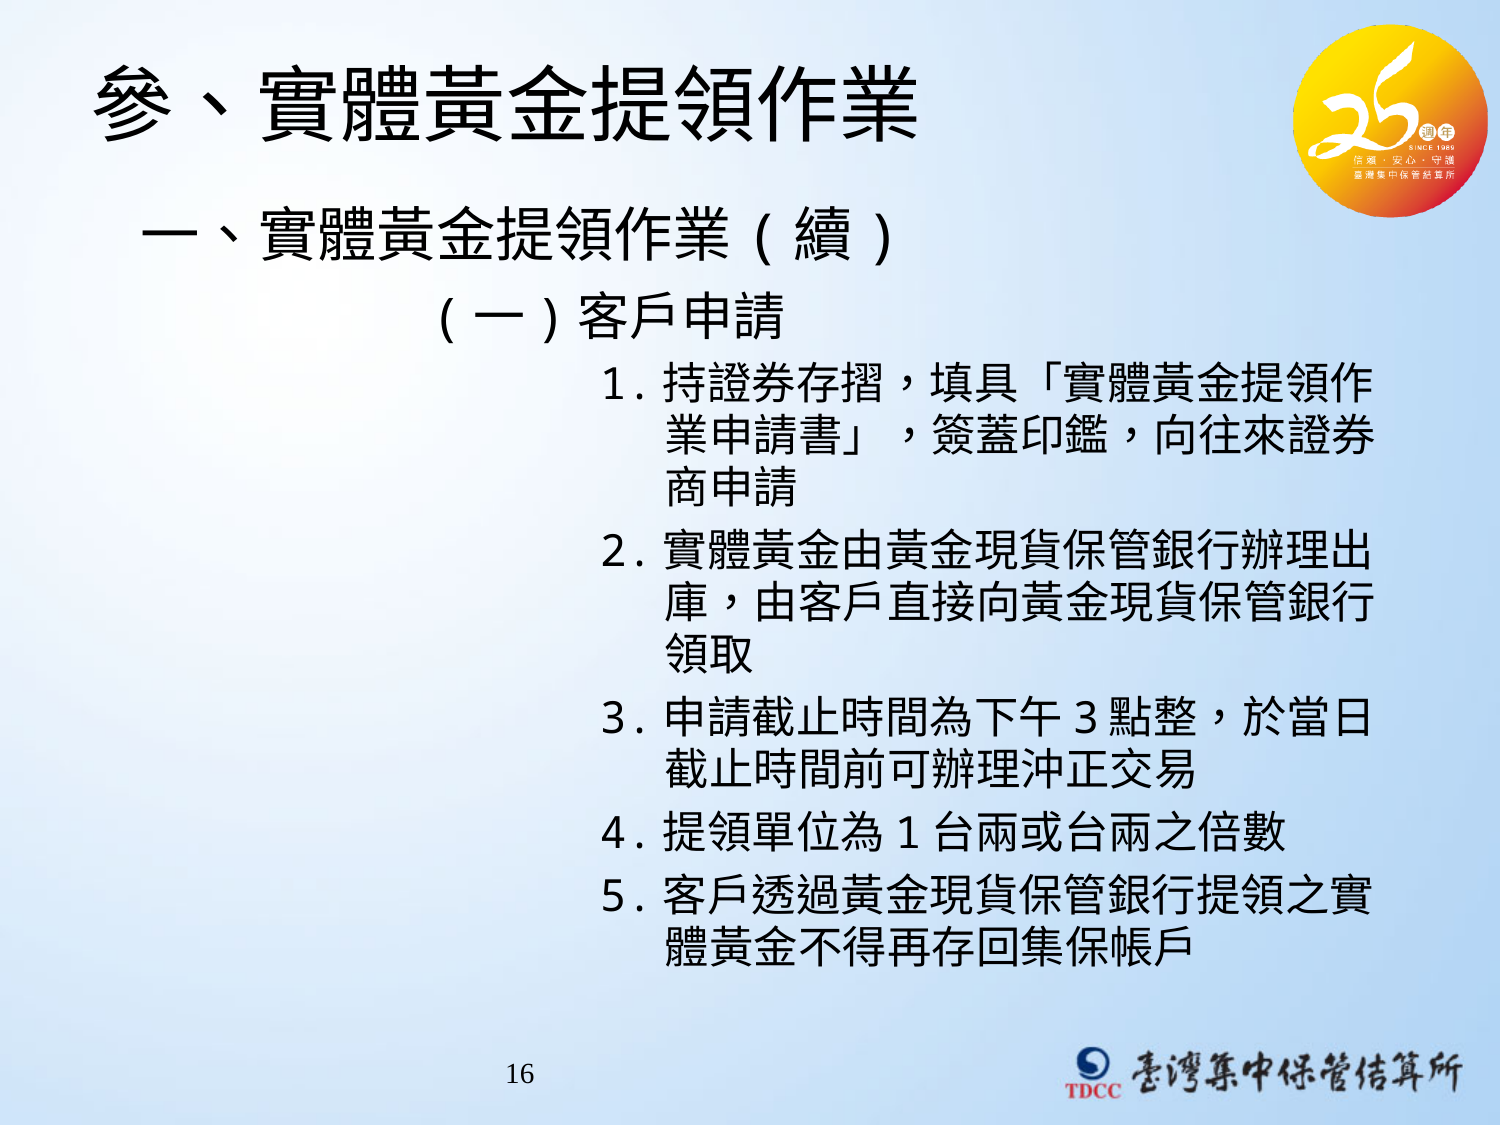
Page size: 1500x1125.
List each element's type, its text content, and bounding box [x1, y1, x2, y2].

list 一、實體黃金提領作業(續) (一)客戶申請 1.持證券存摺，填具「實體黃金提領作業申請書」，簽蓋印鑑，向往來證券商申請 2.實體黃金由黃金現貨保管銀行辦理出庫，由客戶直接向黃金現貨保管銀行領取 3.申請截止時間為下午3點整，於當日截止時間前可辦理沖正交易 4.提領單位為1台兩或台兩之倍數 5.客戶透過黃金現貨保管銀行提領之實體黃金不得再存回集保帳戶 [75, 195, 1426, 993]
title 參、實體黃金提領作業 [75, 45, 1426, 173]
text_box [490, 1046, 841, 1125]
